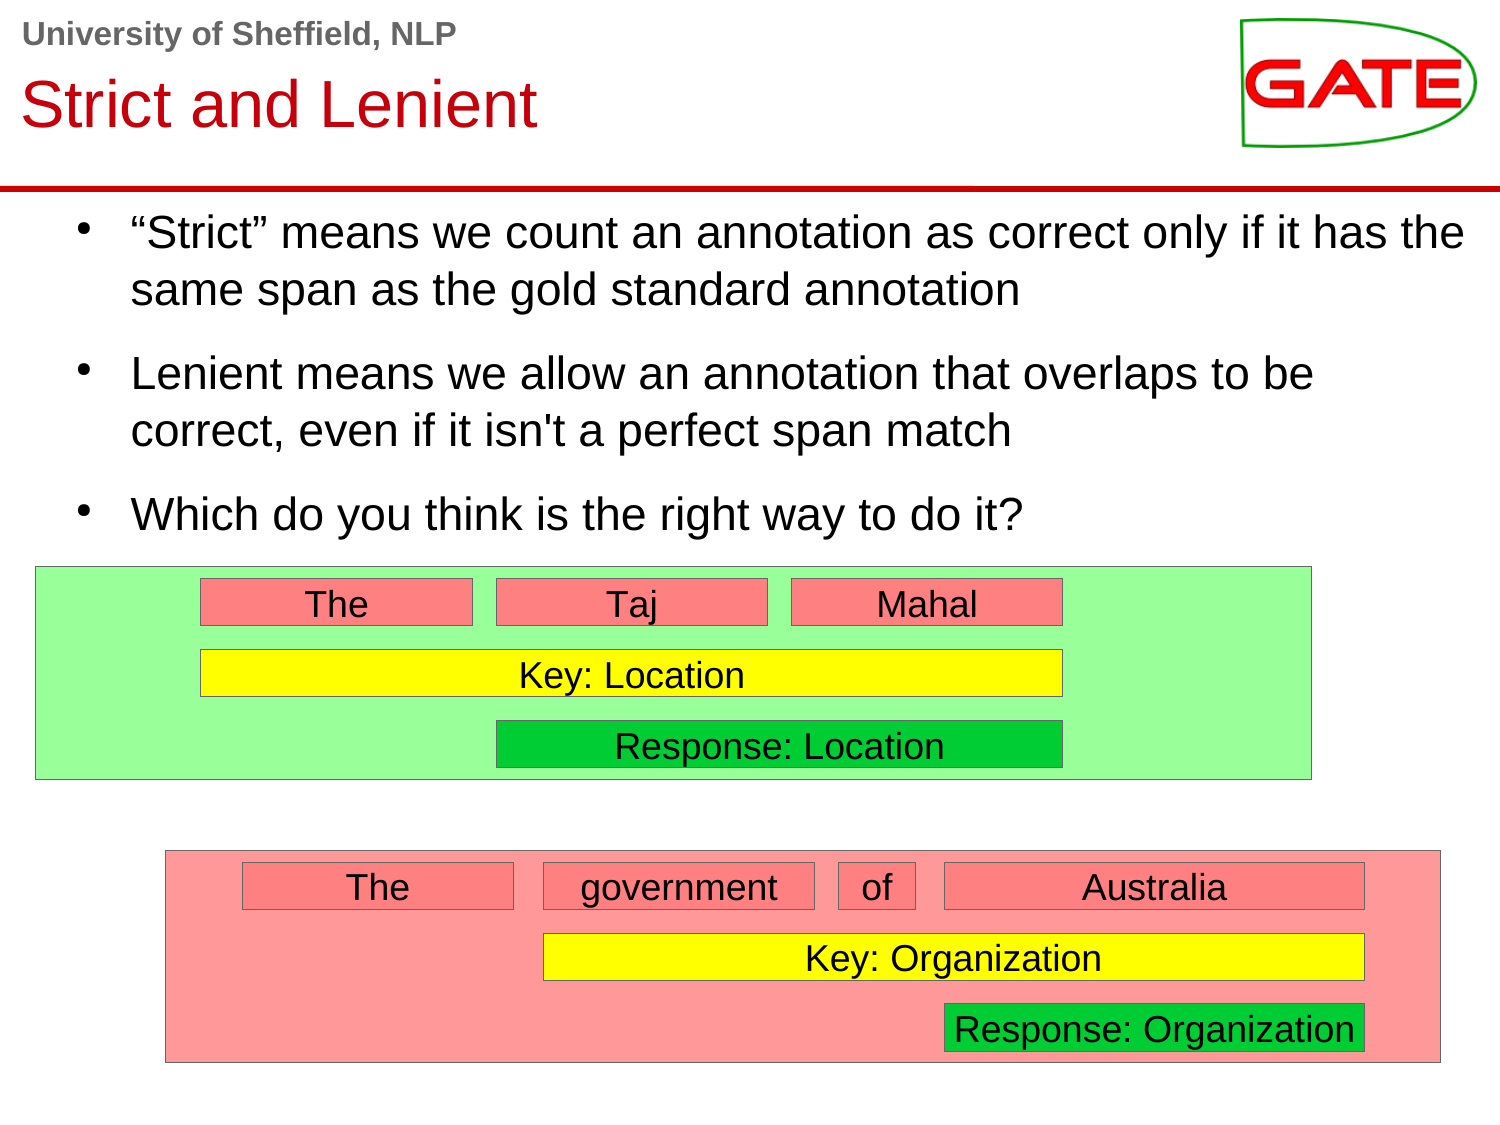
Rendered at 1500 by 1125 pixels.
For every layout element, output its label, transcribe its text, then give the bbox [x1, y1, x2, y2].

text_box The [242, 862, 514, 910]
text_box of [838, 862, 916, 910]
text_box [165, 850, 1441, 1063]
text_box Response: Organization [944, 1003, 1365, 1052]
text_box Response: Location [496, 720, 1063, 768]
text_box Key: Location [200, 649, 1063, 697]
text_box The [200, 578, 473, 626]
text_box Key: Organization [543, 933, 1365, 981]
picture [1240, 18, 1477, 148]
title Strict and Lenient [20, 45, 1240, 166]
text_box [35, 566, 1312, 780]
text_box Taj [496, 578, 768, 626]
text_box Australia [944, 862, 1365, 910]
list “Strict” means we count an annotation as correct only if it has the same span as the gold standard annotation Lenient means we allow an annotation that overlaps to be correct, even if it isn't a perfect span match Which do you think is the right way to do it? [23, 200, 1477, 544]
text_box government [543, 862, 815, 910]
text_box Mahal [791, 578, 1063, 626]
